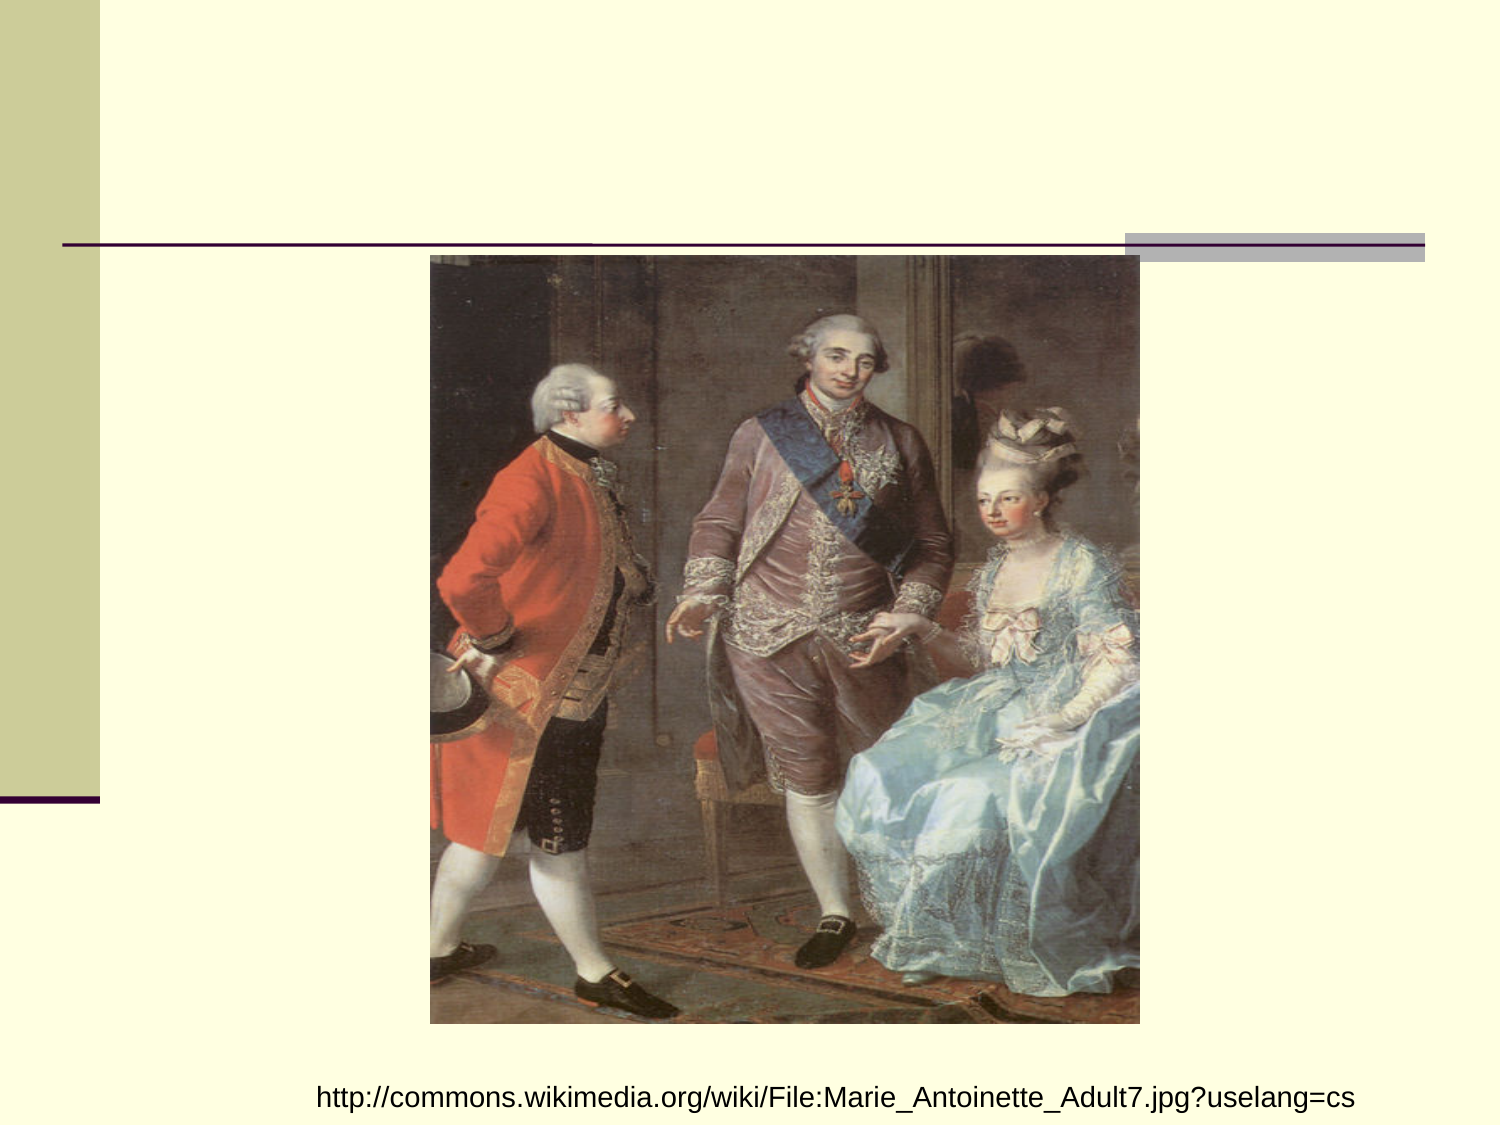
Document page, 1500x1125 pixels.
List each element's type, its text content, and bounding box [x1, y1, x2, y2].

picture [430, 255, 1140, 1024]
text_box http://commons.wikimedia.org/wiki/File:Marie_Antoinette_Adult7.jpg?uselang=cs [301, 1070, 1500, 1121]
